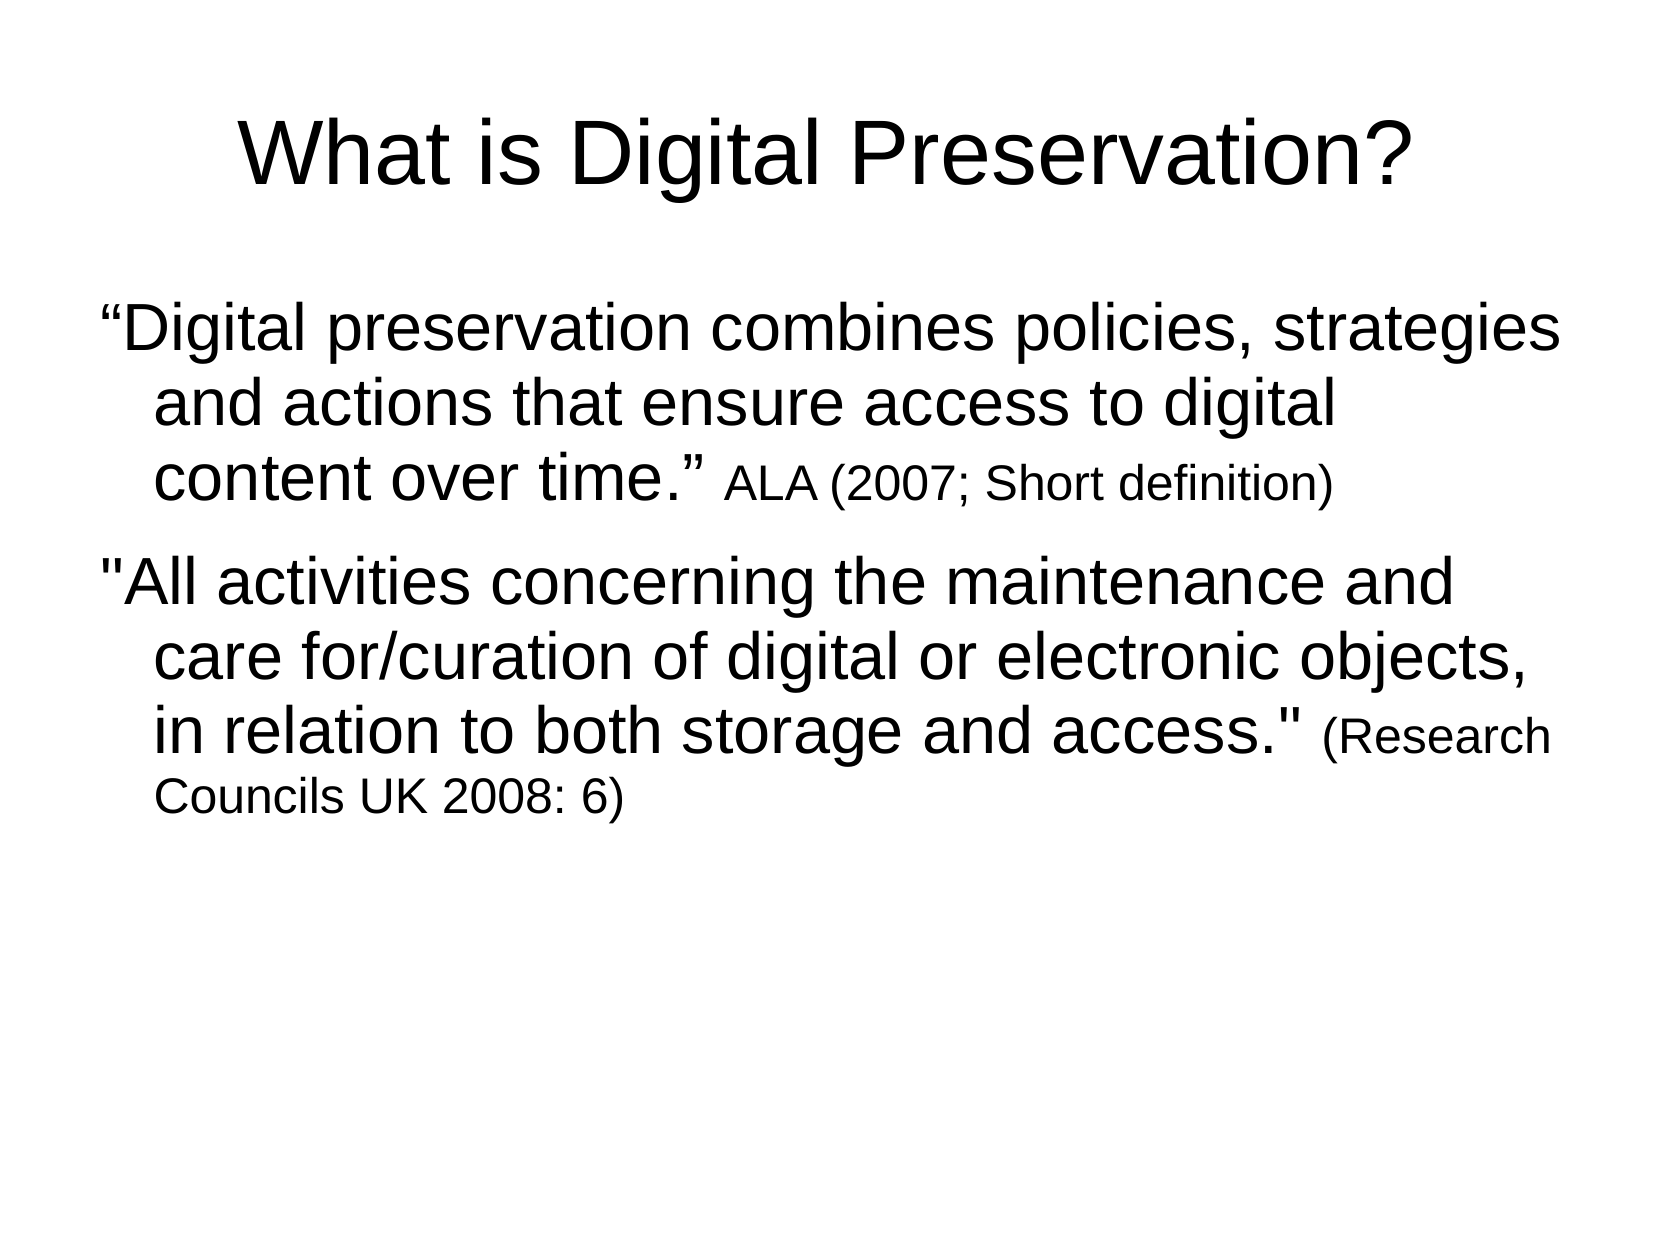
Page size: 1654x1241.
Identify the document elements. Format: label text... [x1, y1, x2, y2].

list “Digital preservation combines policies, strategies and actions that ensure access to digital content over time.” ALA (2007; Short definition) "All activities concerning the maintenance and care for/curation of digital or electronic objects, in relation to both storage and access." (Research Councils UK 2008: 6) [82, 290, 1571, 1109]
title What is Digital Preservation? [82, 56, 1571, 250]
